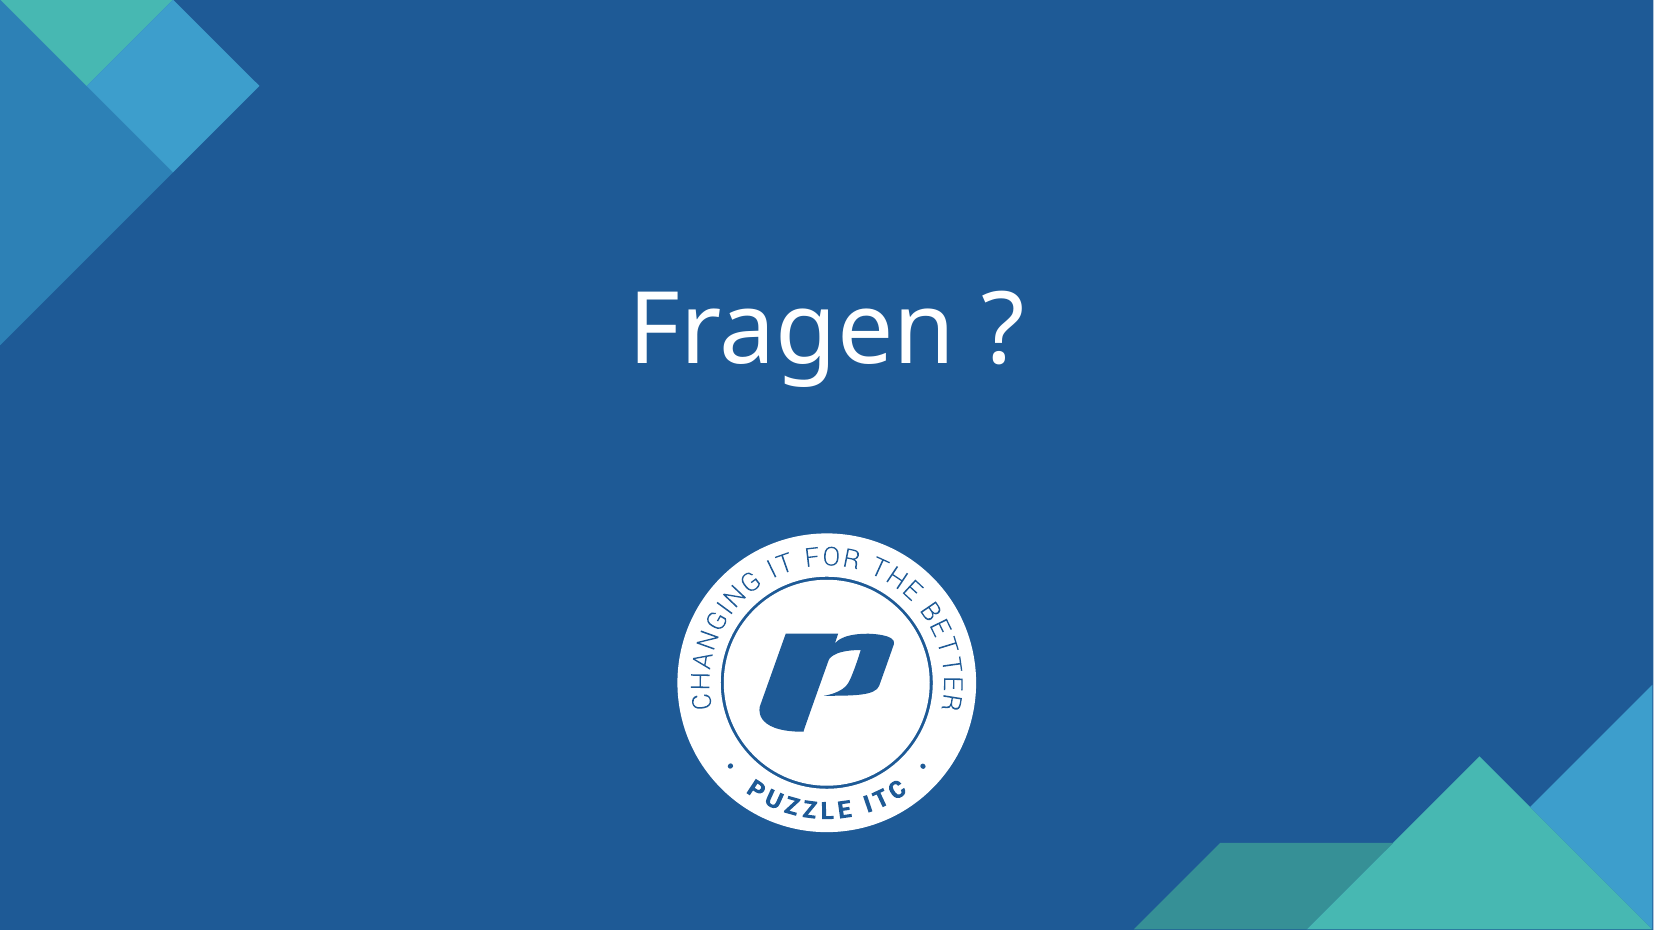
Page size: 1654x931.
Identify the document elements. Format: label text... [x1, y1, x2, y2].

picture [677, 531, 977, 833]
title Fragen ? [59, 59, 1595, 591]
